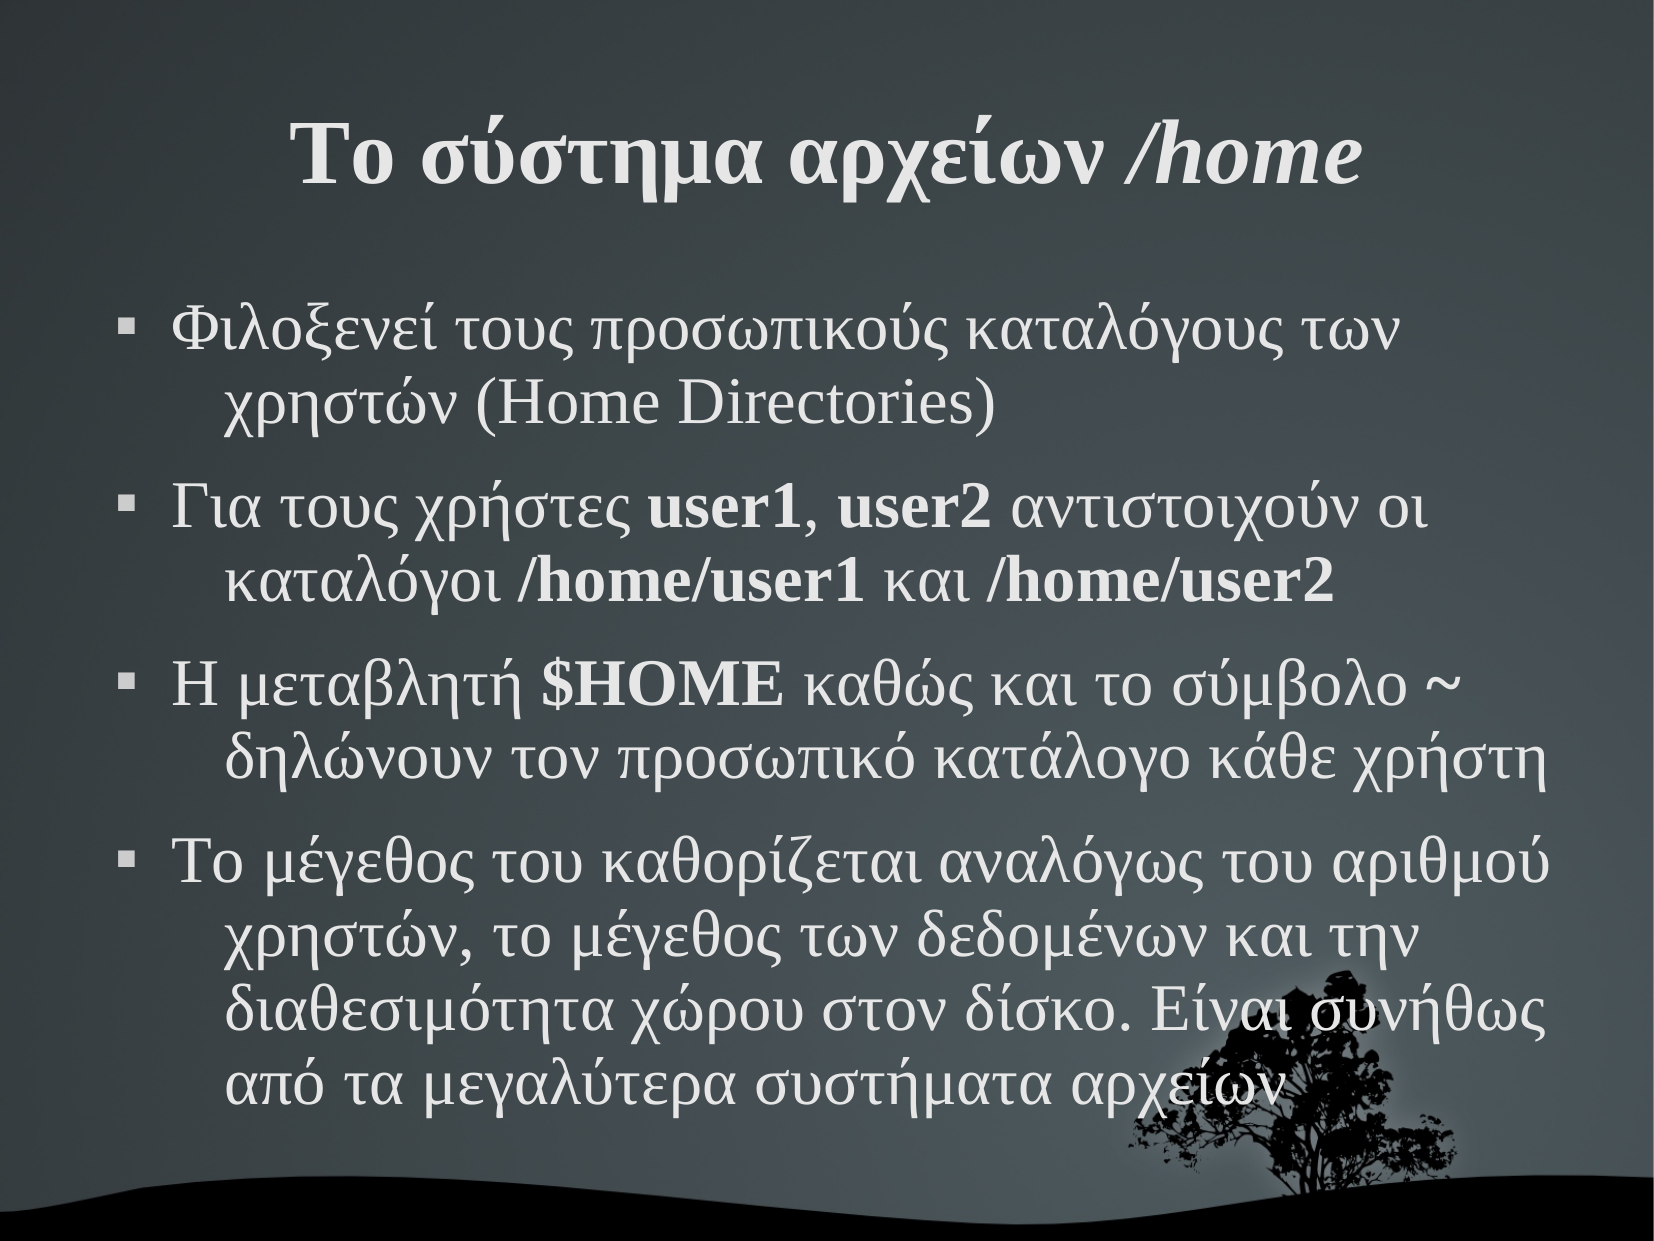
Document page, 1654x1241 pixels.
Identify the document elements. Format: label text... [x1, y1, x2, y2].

picture [0, 0, 1654, 1241]
title Το σύστημα αρχείων /home [82, 49, 1571, 257]
list Φιλοξενεί τους προσωπικούς καταλόγους των χρηστών (Home Directories) Για τους χρήστες user1, user2 αντιστοιχούν οι καταλόγοι /home/user1 και /home/user2 Η μεταβλητή $HOME καθώς και το σύμβολο ~ δηλώνουν τον προσωπικό κατάλογο κάθε χρήστη Το μέγεθος του καθορίζεται αναλόγως του αριθμού χρηστών, το μέγεθος των δεδομένων και την διαθεσιμότητα χώρου στον δίσκο. Είναι συνήθως από τα μεγαλύτερα συστήματα αρχείων [82, 290, 1571, 1207]
